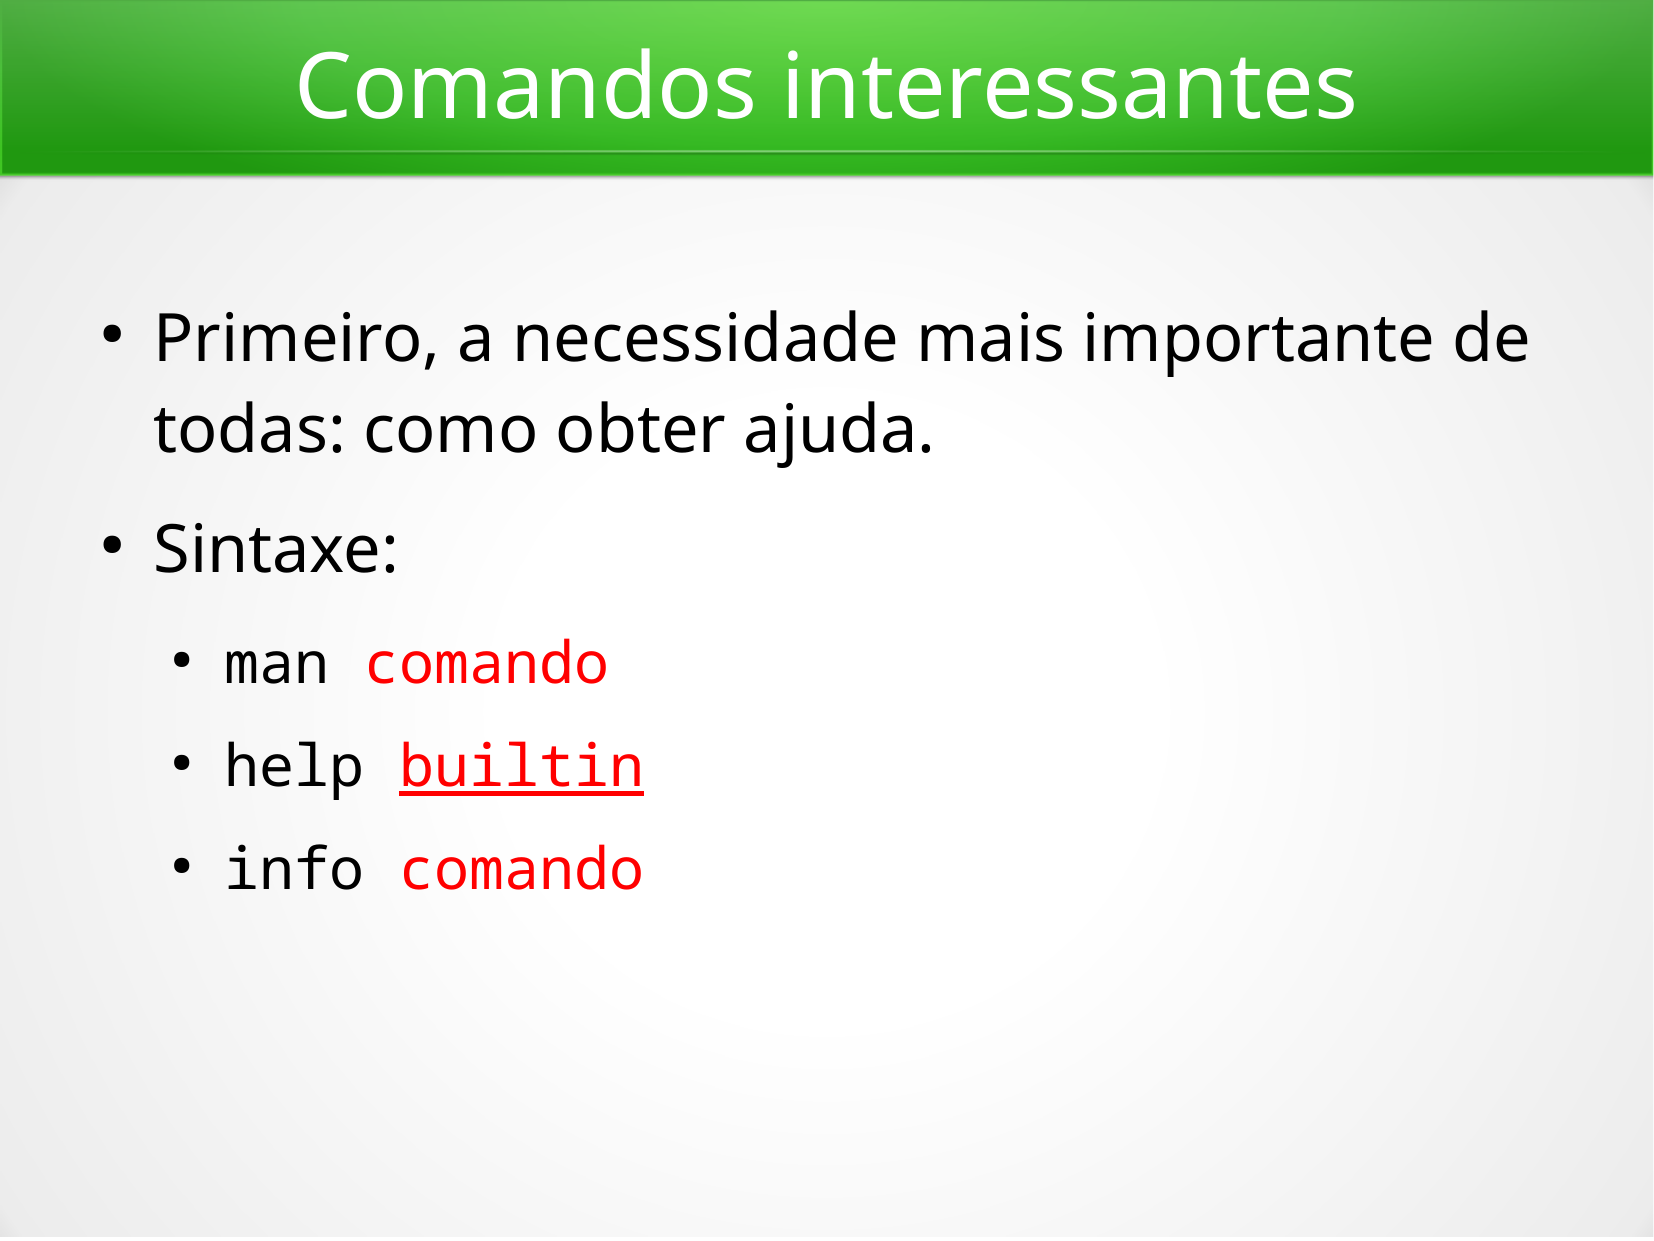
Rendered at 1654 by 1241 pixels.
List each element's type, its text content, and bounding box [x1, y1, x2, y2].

title Comandos interessantes [82, 11, 1571, 154]
picture [0, 0, 1654, 1237]
list Primeiro, a necessidade mais importante de todas: como obter ajuda. Sintaxe: man comando help builtin info comando [82, 290, 1571, 1010]
